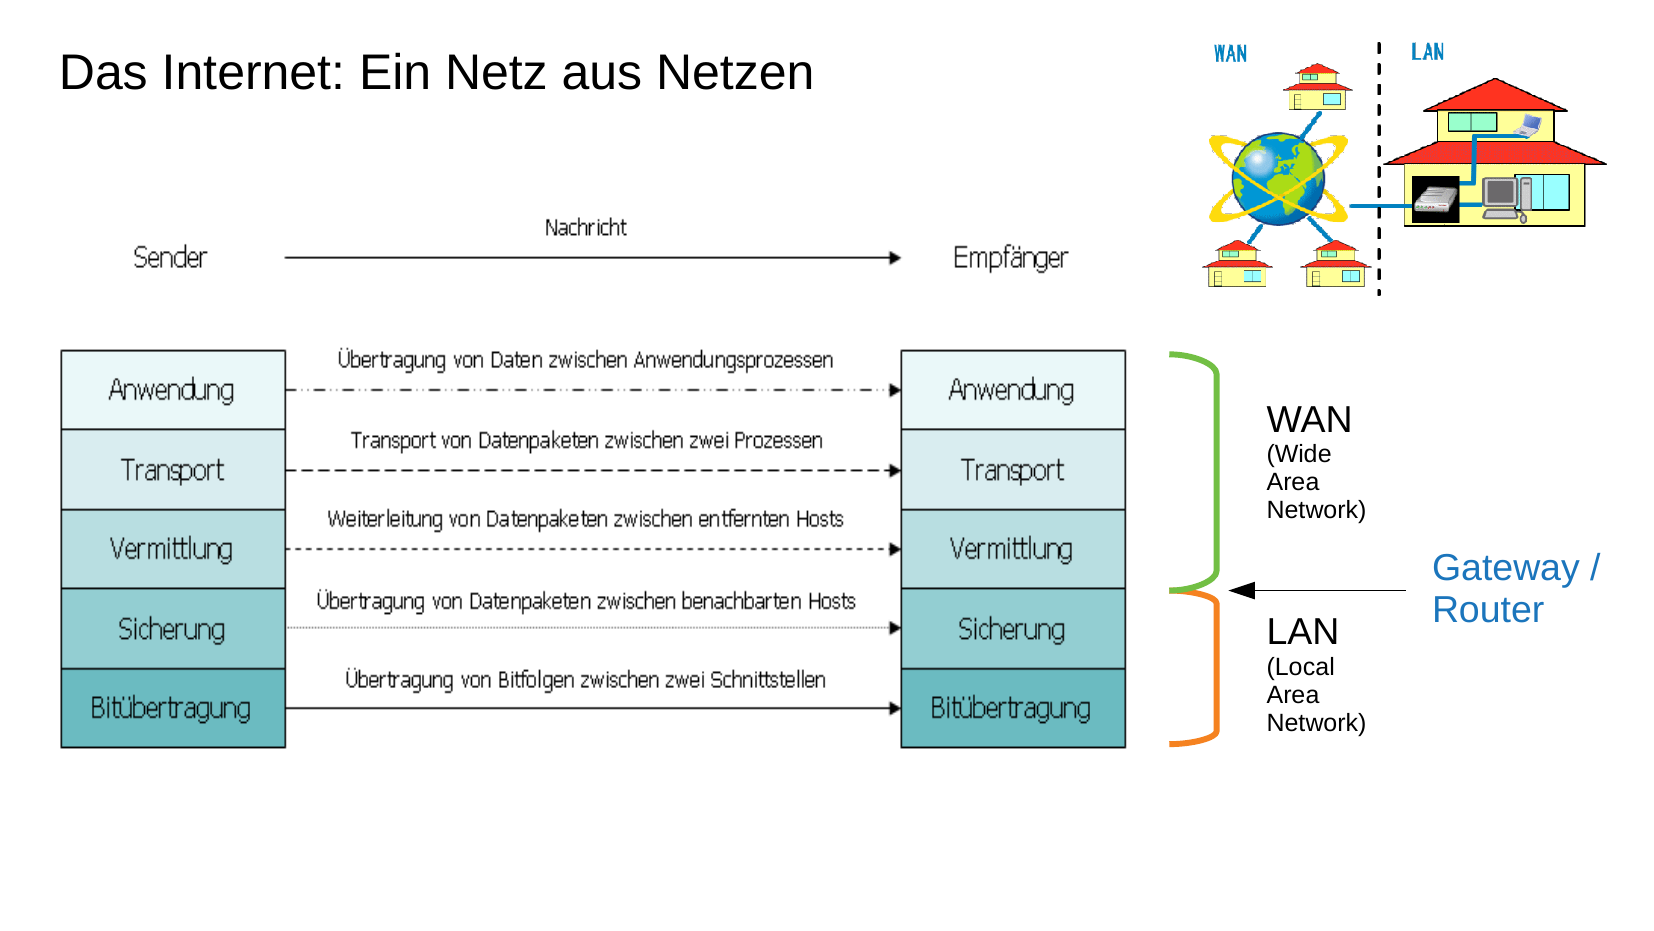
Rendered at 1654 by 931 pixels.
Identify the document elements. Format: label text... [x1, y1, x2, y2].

picture [1202, 42, 1607, 296]
text_box Gateway / Router [1417, 538, 1630, 638]
text_box WAN (Wide Area Network) [1251, 390, 1418, 532]
picture [29, 200, 1146, 772]
text_box LAN (Local Area Network) [1251, 603, 1418, 745]
title Das Internet: Ein Netz aus Netzen [59, 23, 1371, 121]
